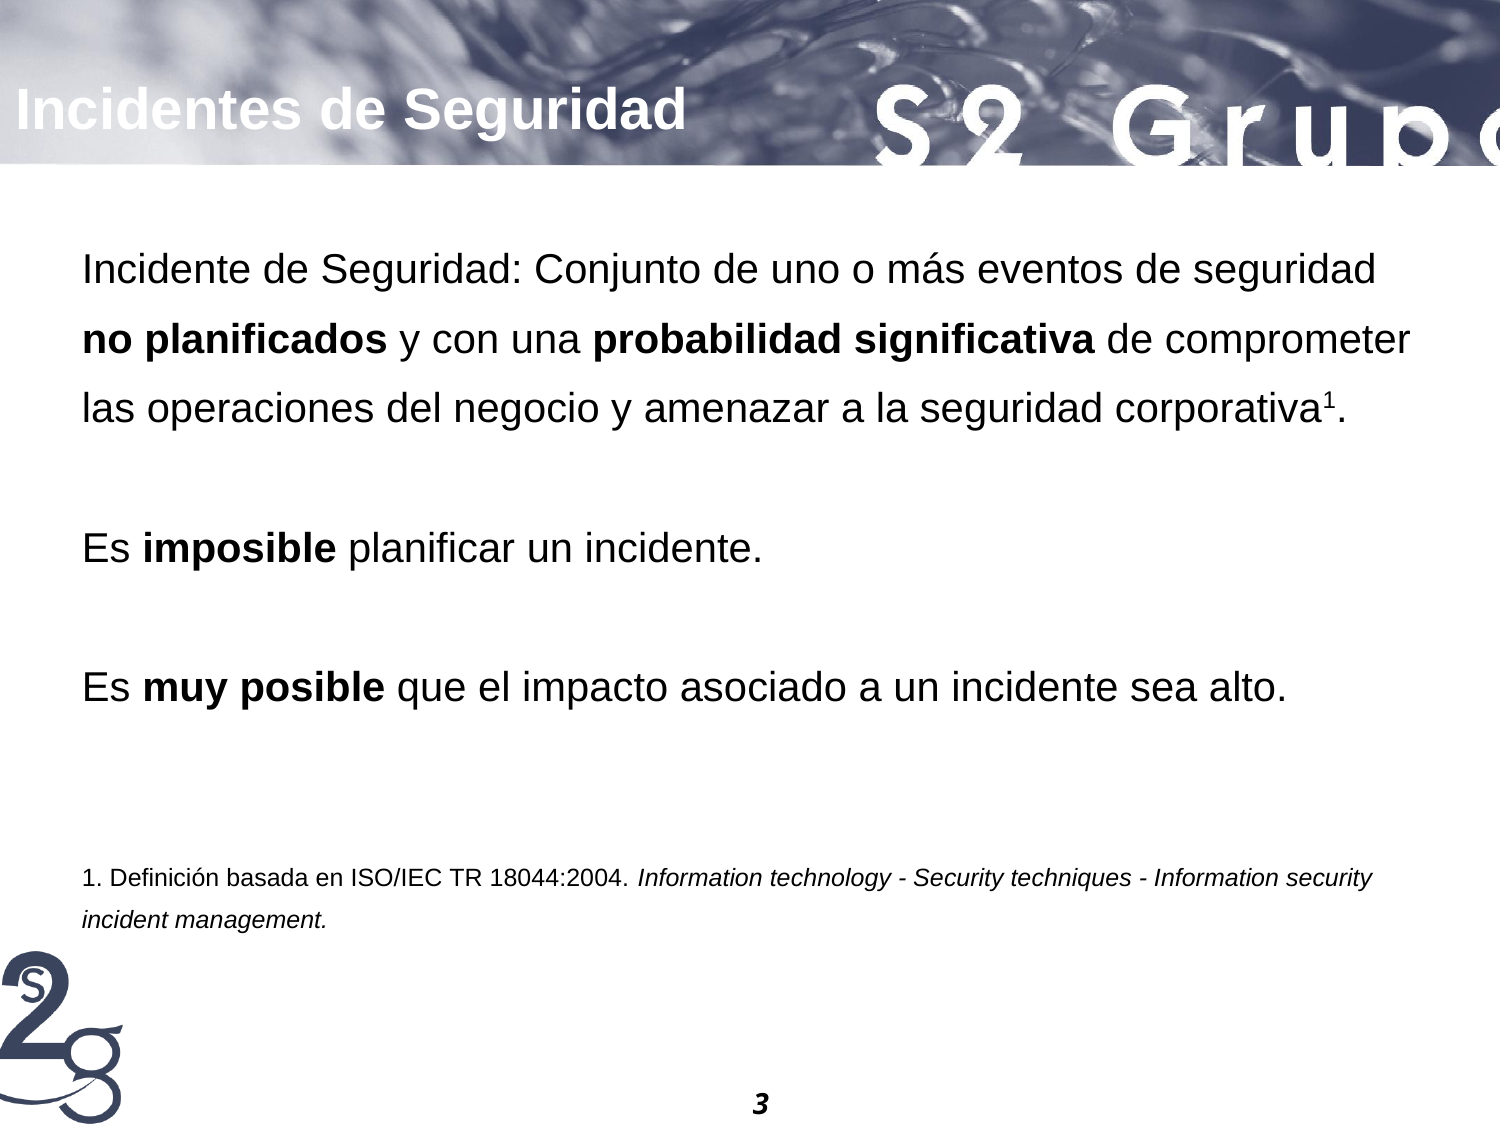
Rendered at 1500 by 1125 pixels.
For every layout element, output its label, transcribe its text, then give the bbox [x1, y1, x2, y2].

text_box Incidente de Seguridad: Conjunto de uno o más eventos de seguridad no planificados y con una probabilidad significativa de comprometer las operaciones del negocio y amenazar a la seguridad corporativa1. Es imposible planificar un incidente. Es muy posible que el impacto asociado a un incidente sea alto. 1. Definición basada en ISO/IEC TR 18044:2004. Information technology - Security techniques - Information security incident management. [67, 168, 1433, 942]
picture [0, 951, 125, 1125]
text_box Incidentes de Seguridad [0, 0, 749, 149]
picture [0, 0, 1500, 166]
